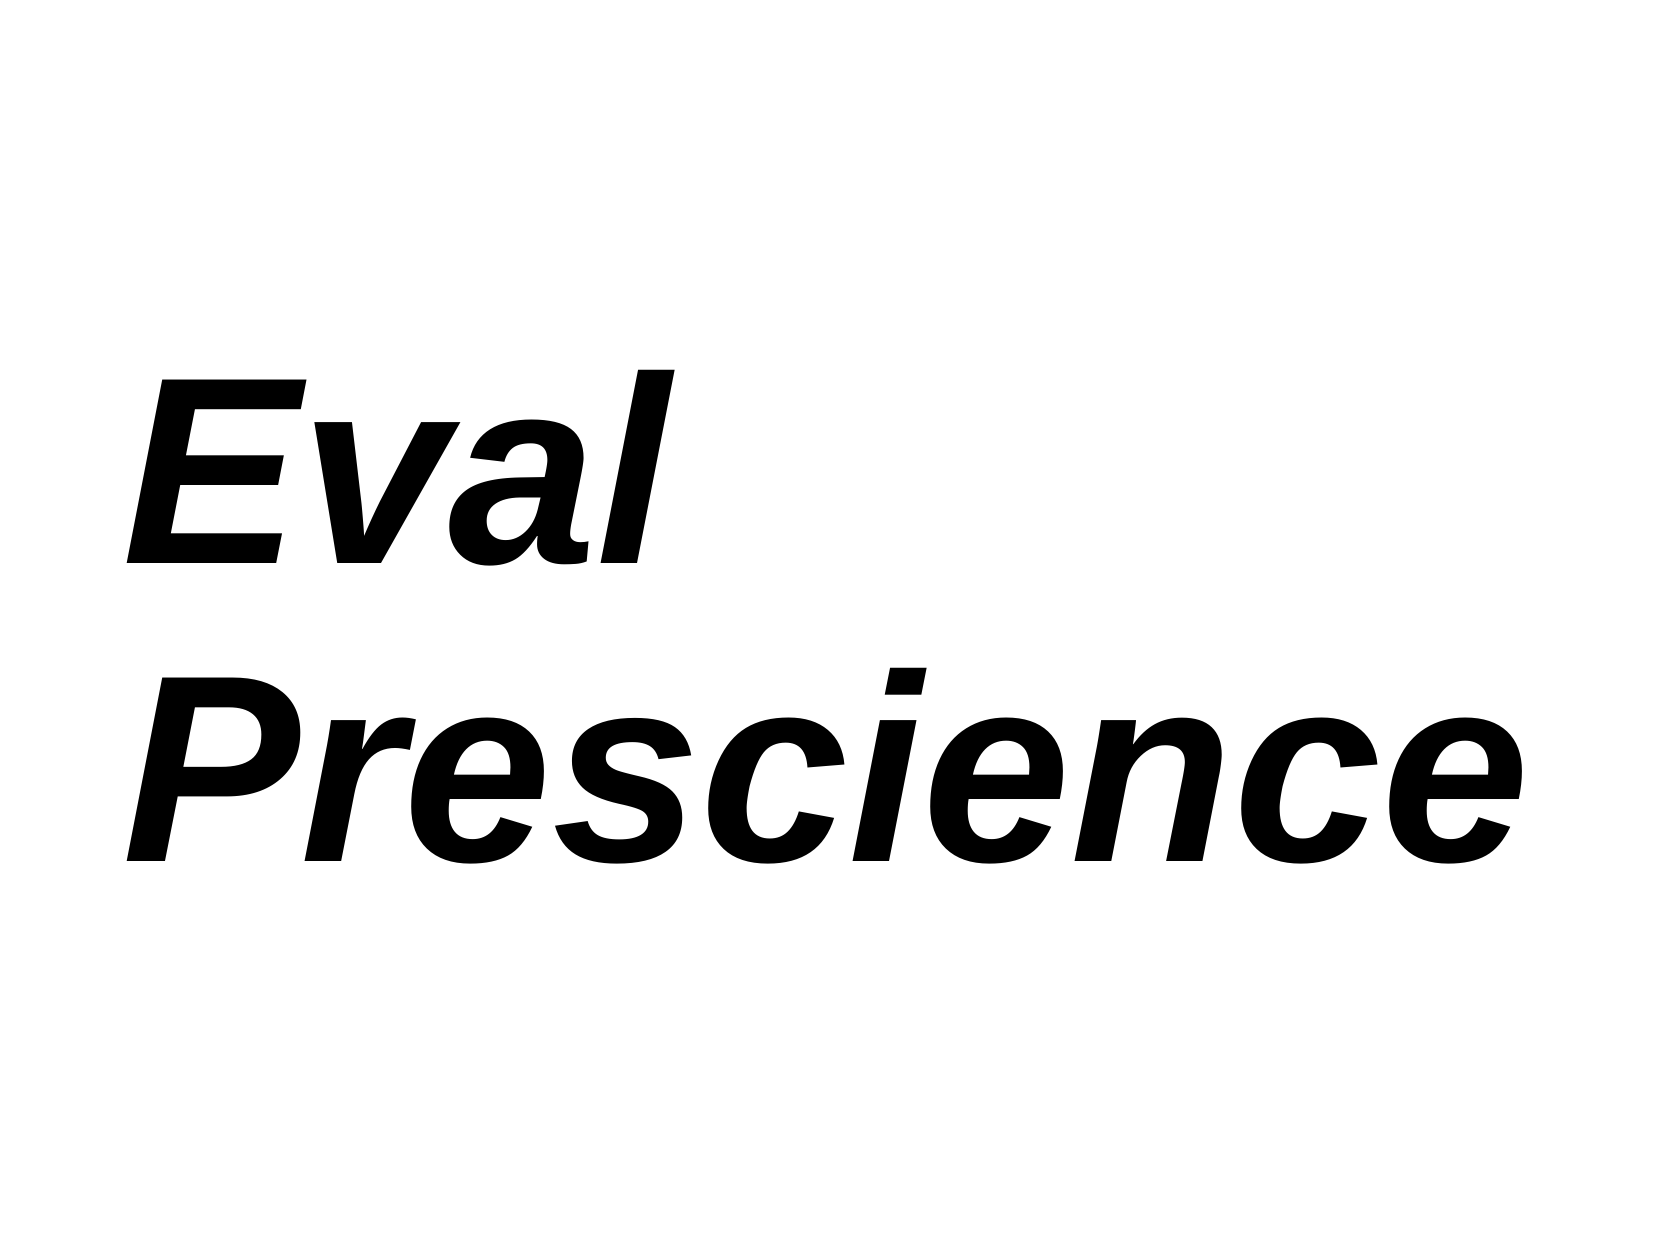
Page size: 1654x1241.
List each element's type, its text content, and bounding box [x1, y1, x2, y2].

text_box Eval Prescience [107, 314, 1546, 926]
